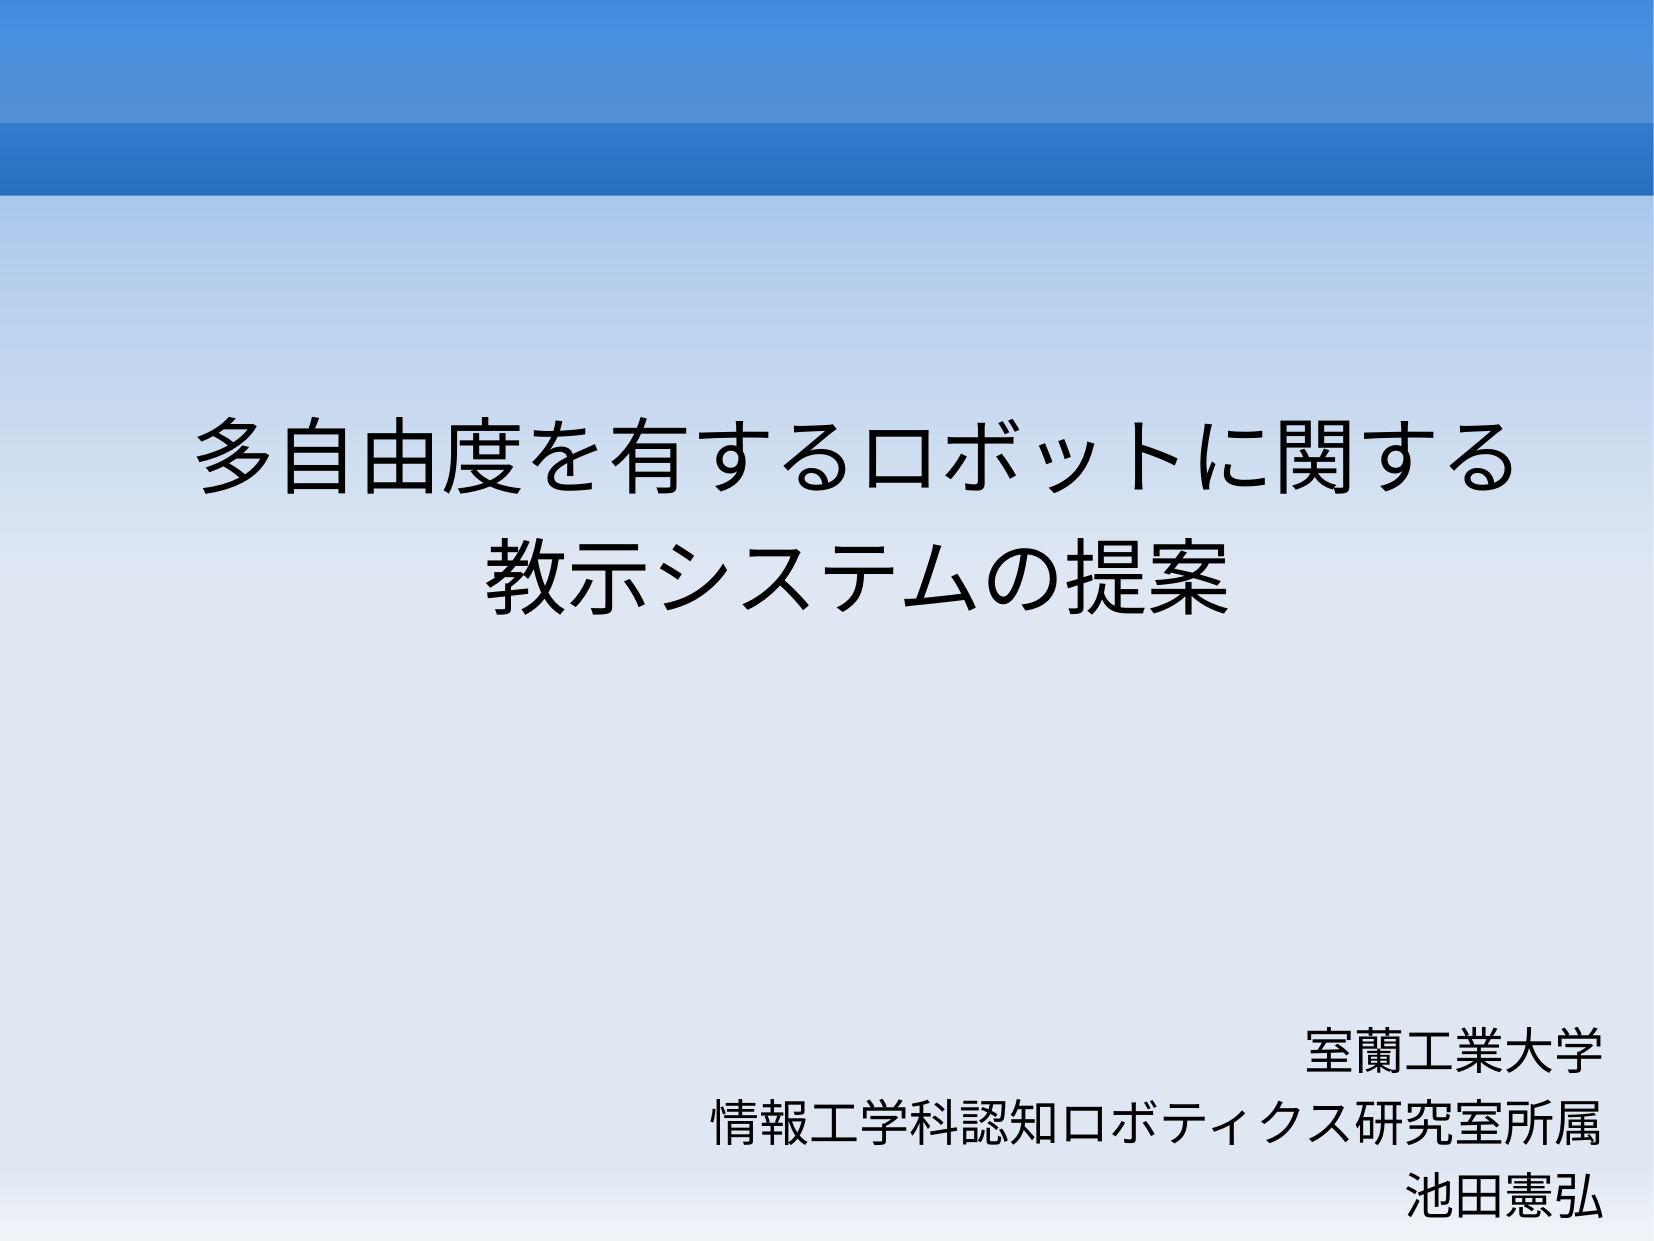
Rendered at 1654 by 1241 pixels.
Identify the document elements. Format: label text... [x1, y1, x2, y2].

picture [0, 0, 1654, 1241]
text_box 室蘭工業大学 情報工学科認知ロボティクス研究室所属 池田憲弘 [694, 1003, 1625, 1169]
text_box 多自由度を有するロボットに関する 教示システムの提案 [177, 383, 1543, 566]
